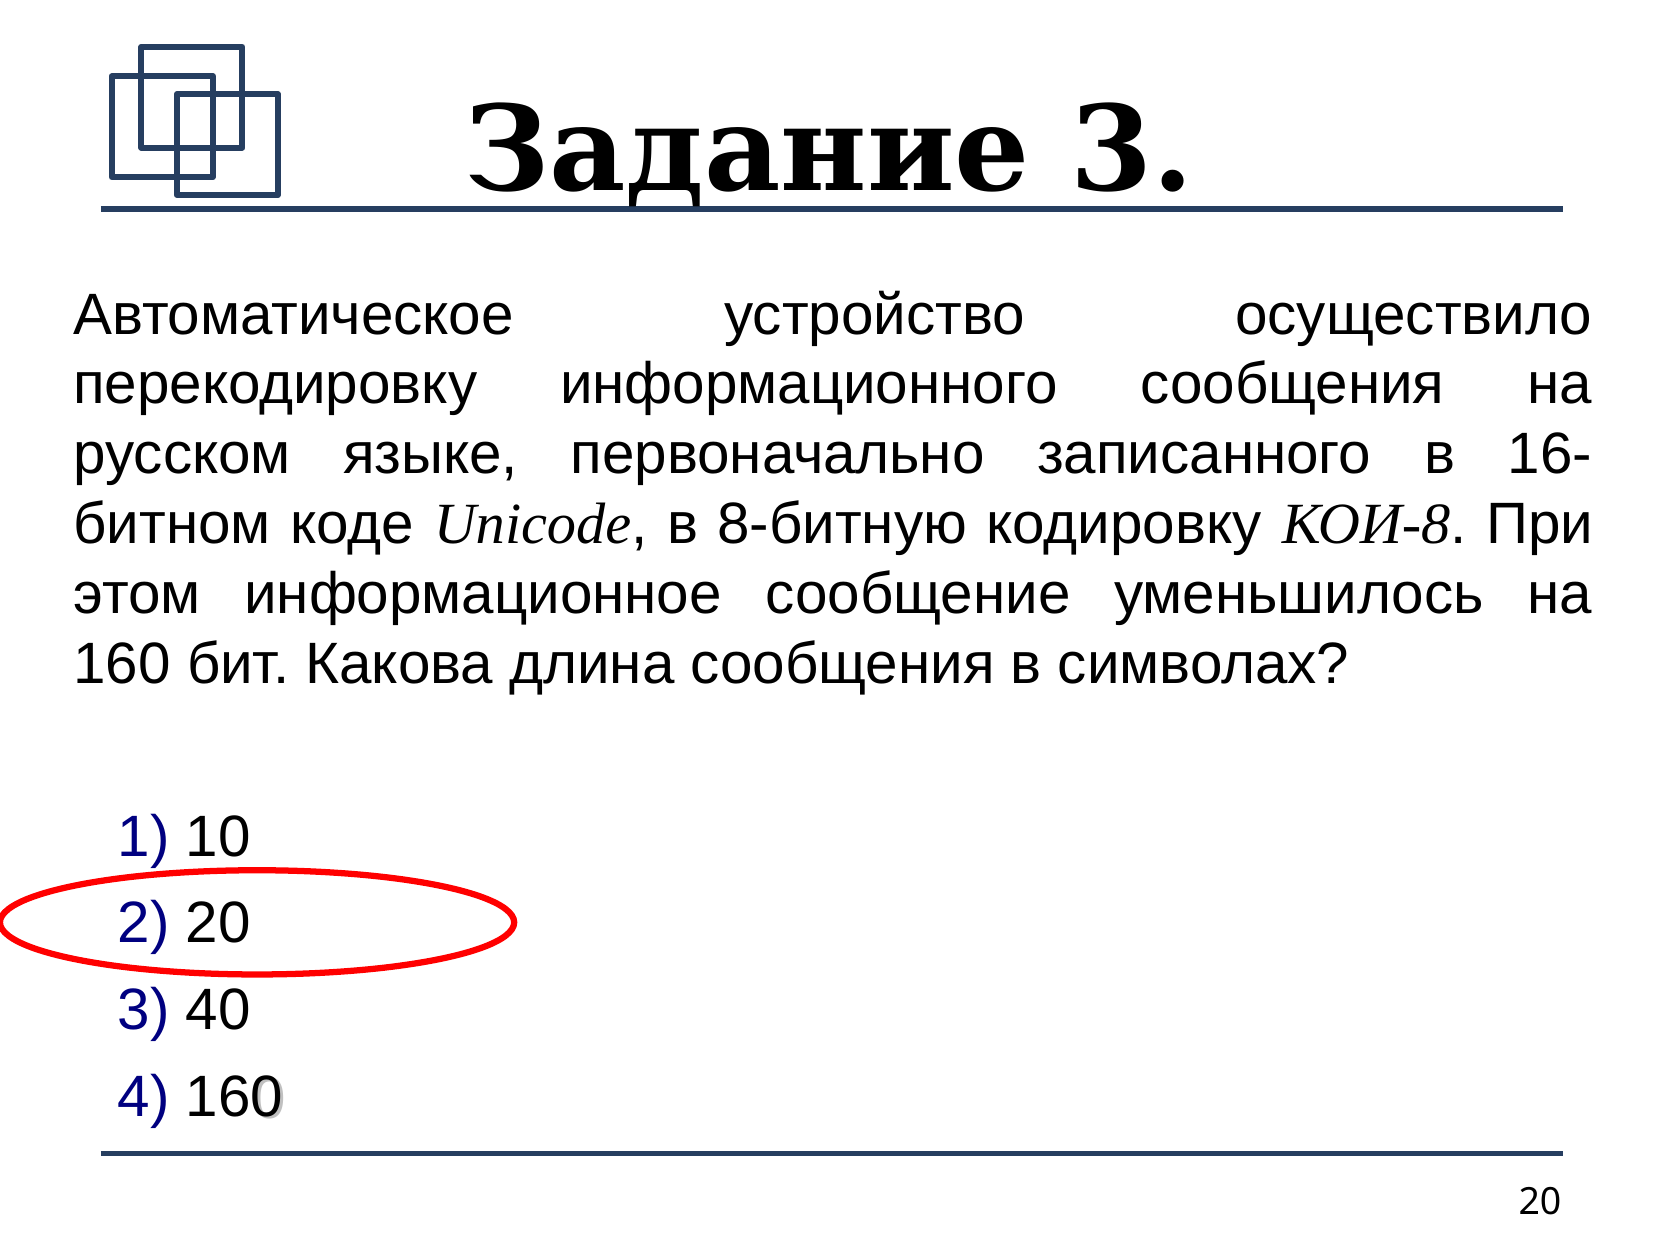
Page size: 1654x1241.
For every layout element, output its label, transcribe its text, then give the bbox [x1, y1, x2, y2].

title Задание 3. [82, 64, 1571, 268]
text_box Автоматическое устройство осуществило перекодировку информационного сообщения на русском языке, первоначально записанного в 16-битном коде Unicode, в 8-битную кодировку КОИ-8. При этом информационное сообщение уменьшилось на 160 бит. Какова длина сообщения в символах? 10 20 40 160 [58, 874, 510, 971]
text_box Автоматическое устройство осуществило перекодировку информационного сообщения на русском языке, первоначально записанного в 16-битном коде Unicode, в 8-битную кодировку КОИ-8. При этом информационное сообщение уменьшилось на 160 бит. Какова длина сообщения в символах? 10 20 40 160 [58, 268, 1609, 1194]
